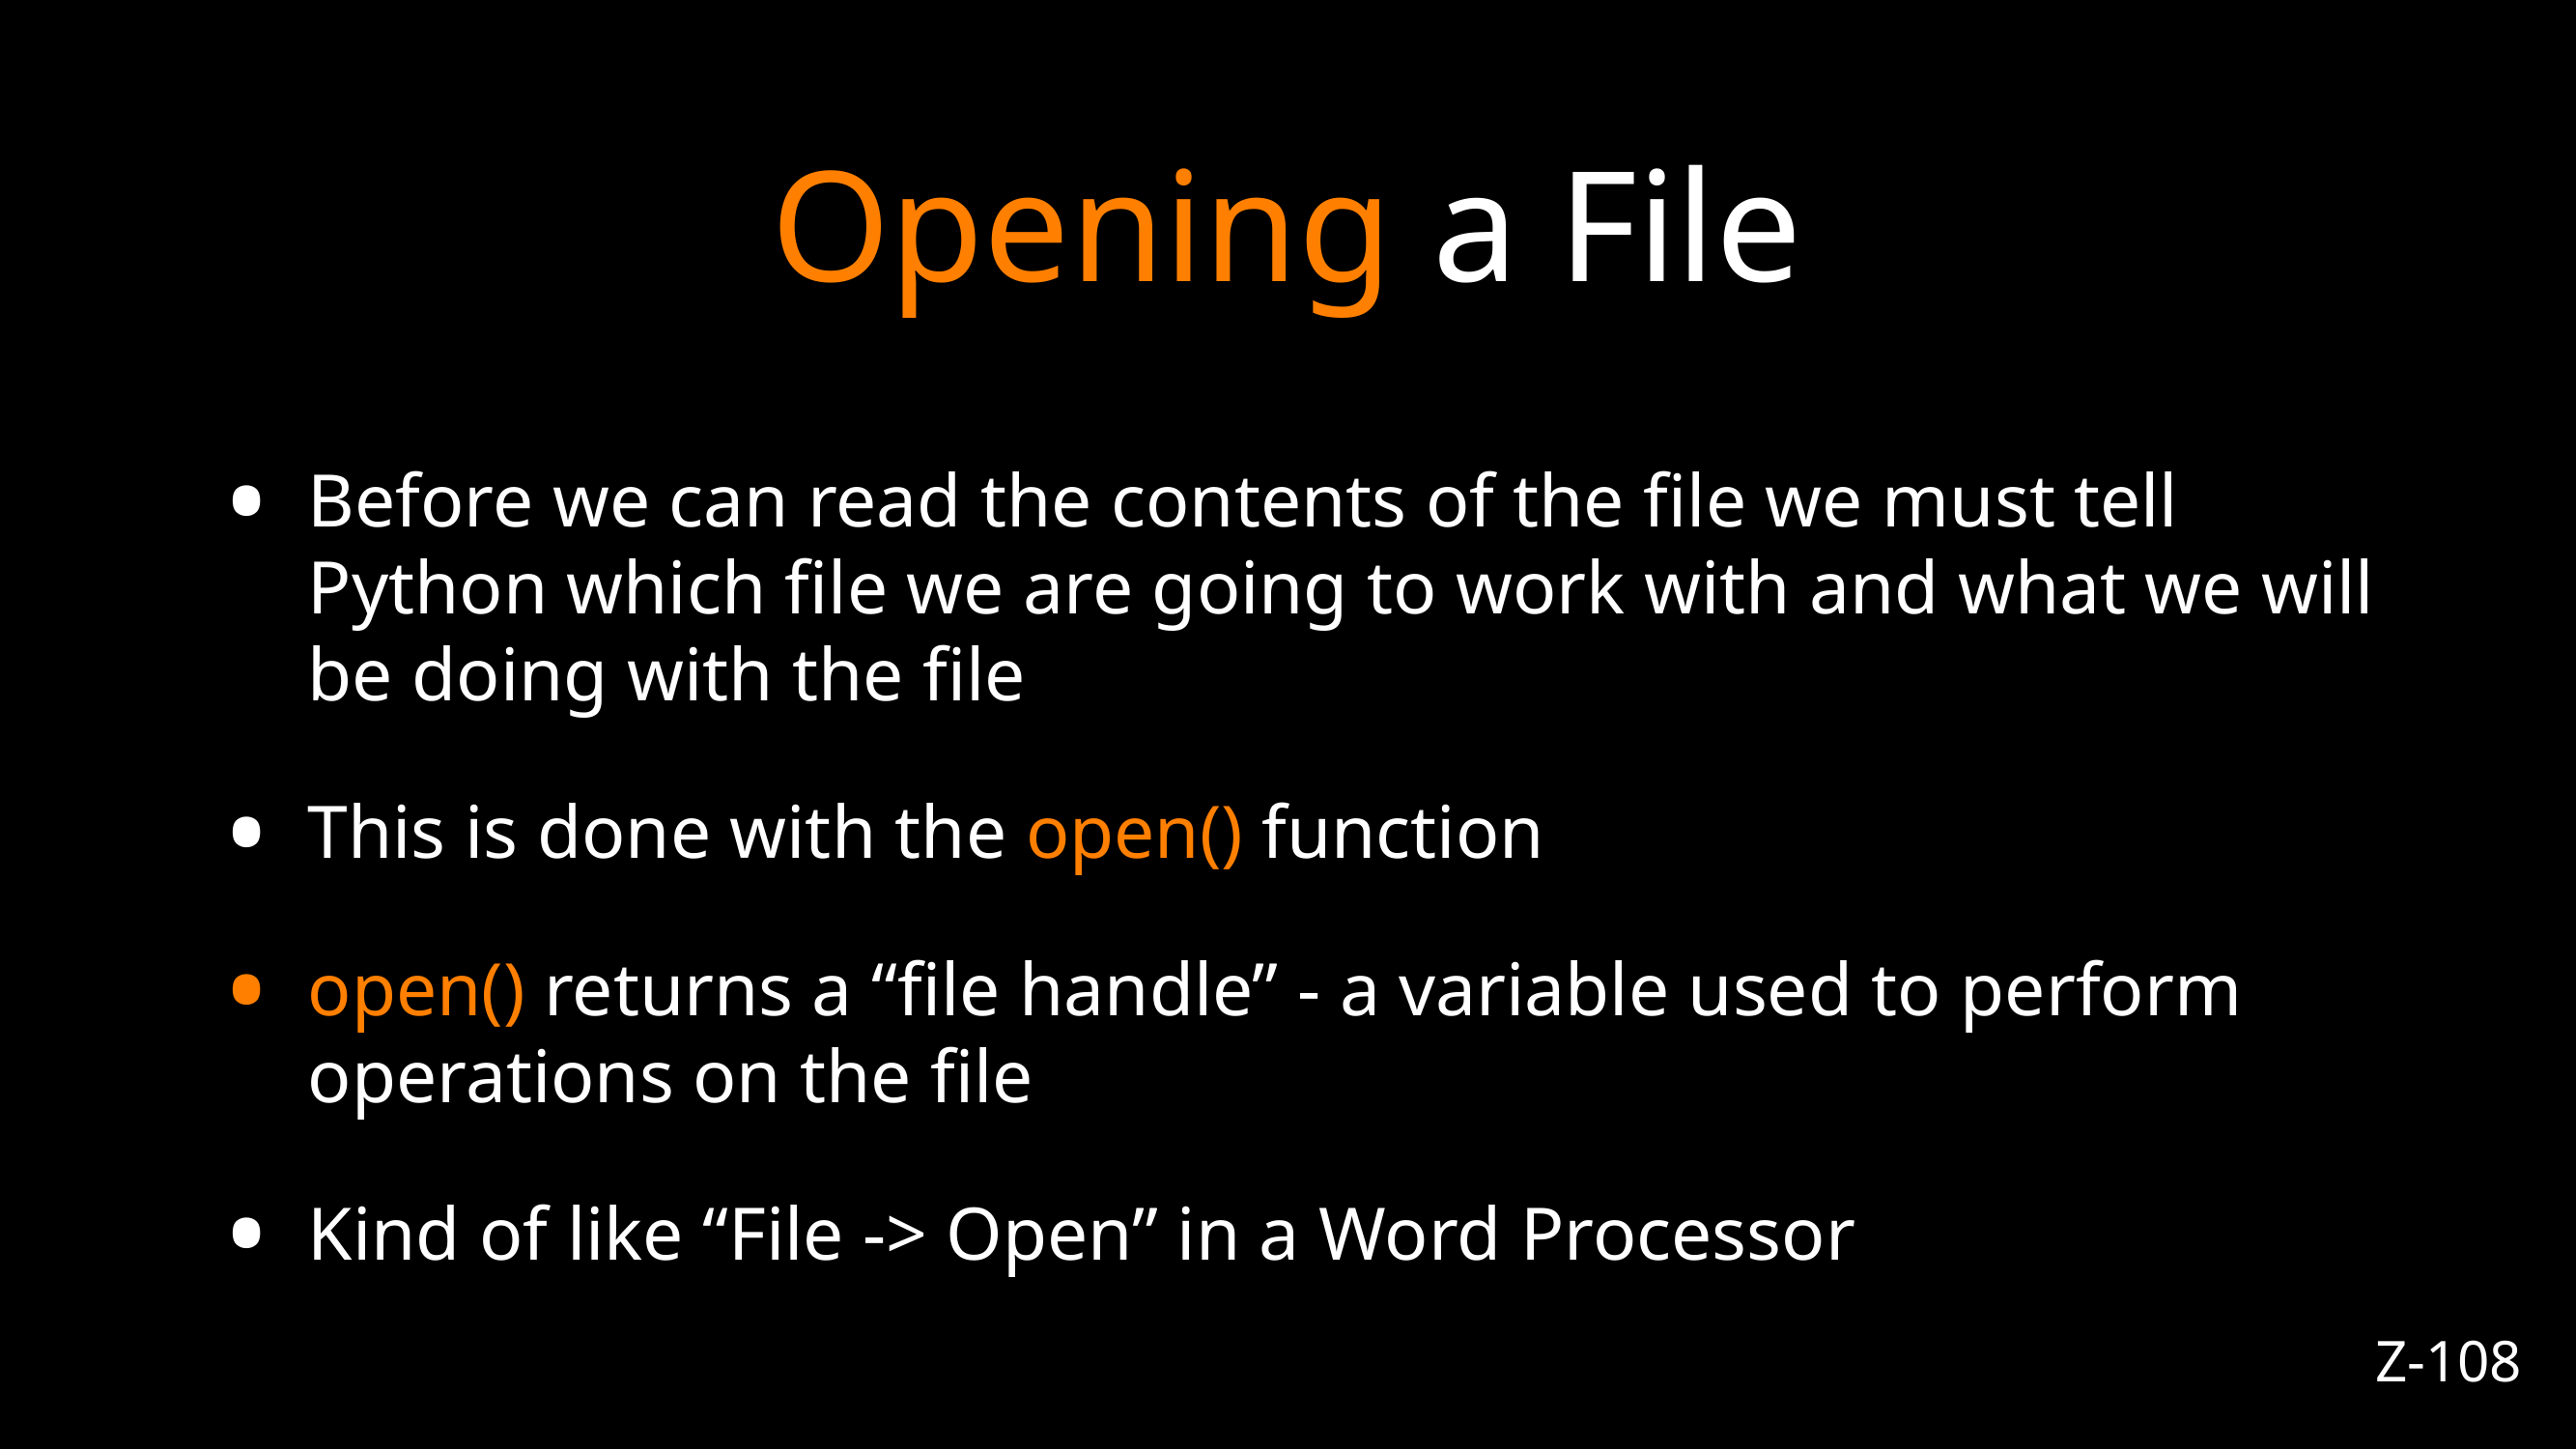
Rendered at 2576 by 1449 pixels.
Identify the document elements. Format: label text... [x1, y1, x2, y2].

title Opening a File [183, 38, 2392, 403]
text_box Z-108 [2375, 1325, 2523, 1394]
list Before we can read the contents of the file we must tell Python which file we are going to work with and what we will be doing with the file This is done with the open() function open() returns a “file handle” - a variable used to perform operations on the file Kind of like “File -> Open” in a Word Processor [183, 412, 2392, 1317]
